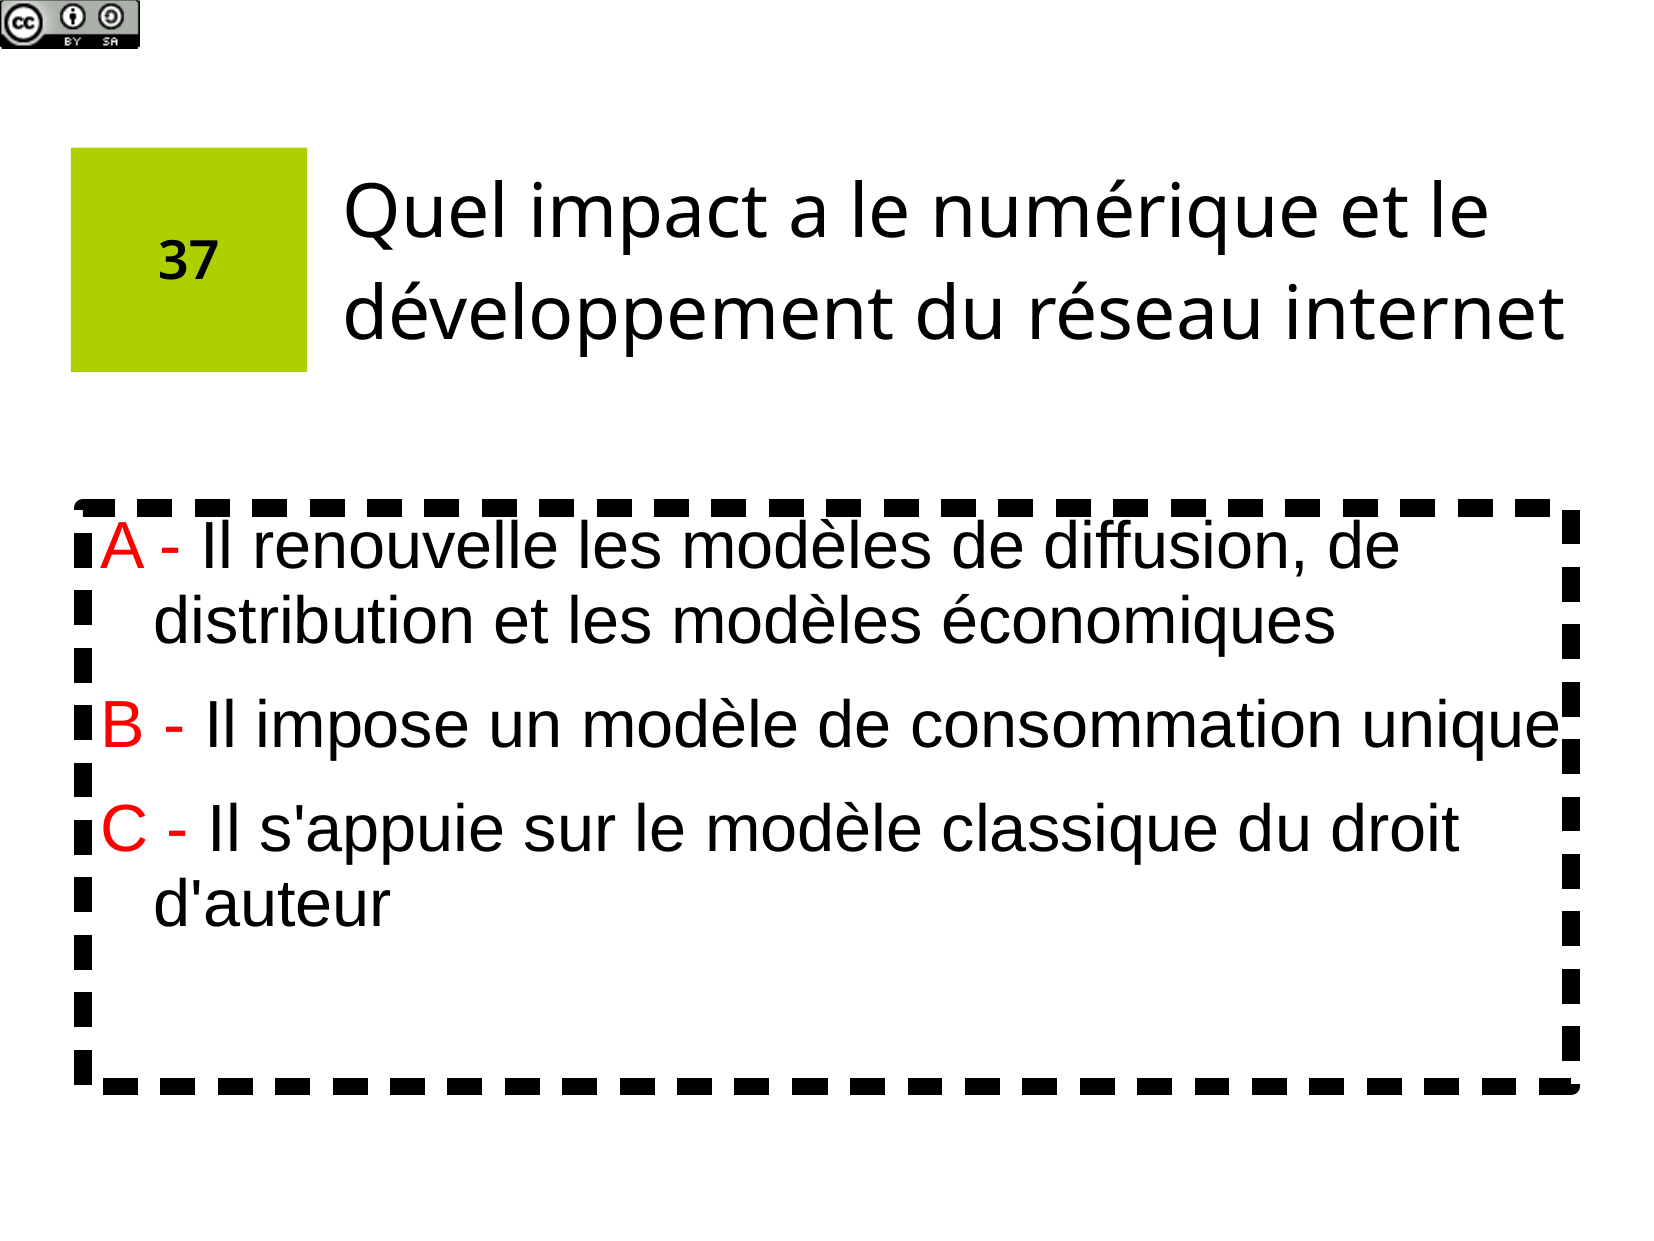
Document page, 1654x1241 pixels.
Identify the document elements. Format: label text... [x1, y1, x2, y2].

title Quel impact a le numérique et le développement du réseau internet [342, 59, 1571, 461]
list Il renouvelle les modèles de diffusion, de distribution et les modèles économiques Il impose un modèle de consommation unique Il s'appuie sur le modèle classique du droit d'auteur [82, 507, 1571, 1087]
picture [0, 0, 140, 49]
